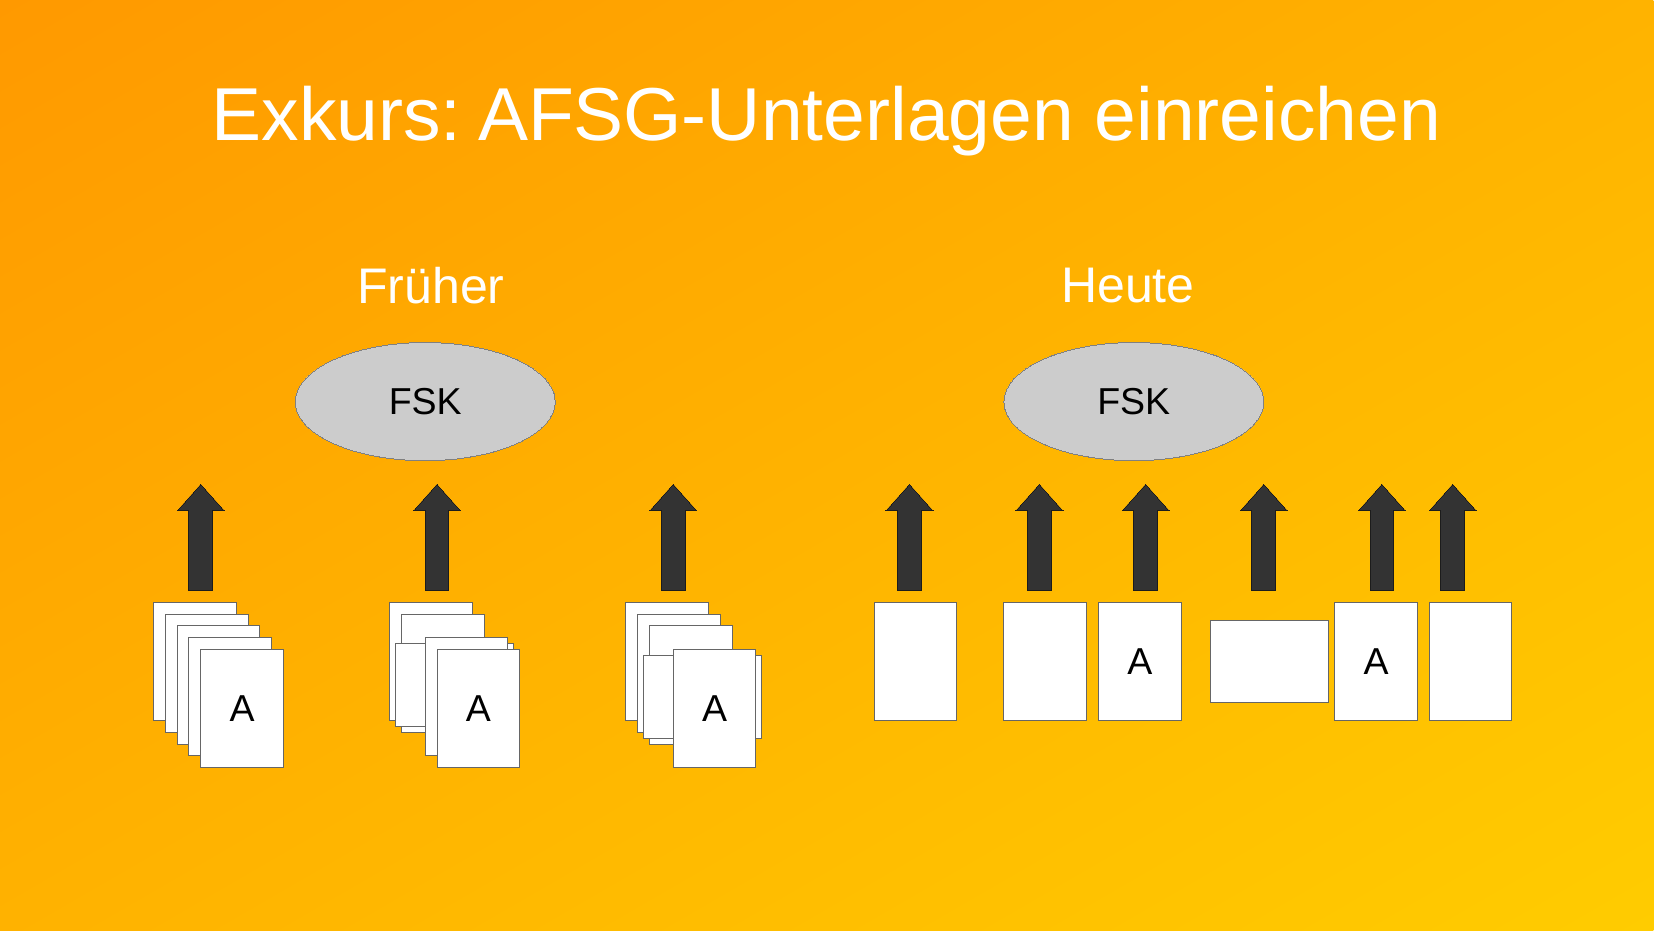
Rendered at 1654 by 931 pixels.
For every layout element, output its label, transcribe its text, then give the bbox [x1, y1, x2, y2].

text_box A [200, 649, 284, 768]
text_box A [1334, 602, 1418, 721]
text_box [1210, 620, 1329, 703]
text_box [625, 602, 733, 745]
text_box [1003, 602, 1087, 721]
text_box [1240, 484, 1288, 591]
text_box [874, 602, 957, 721]
text_box [1358, 484, 1406, 591]
text_box A [437, 649, 520, 768]
text_box [177, 484, 225, 591]
text_box [413, 484, 461, 591]
text_box [649, 484, 697, 591]
title Exkurs: AFSG-Unterlagen einreichen [82, 37, 1571, 193]
text_box [389, 602, 514, 756]
text_box Heute [897, 250, 1359, 321]
text_box [1429, 602, 1512, 721]
text_box [153, 602, 272, 756]
text_box FSK [295, 342, 556, 461]
text_box [1122, 484, 1170, 591]
text_box Früher [200, 251, 662, 322]
text_box FSK [1003, 342, 1264, 461]
text_box [1429, 484, 1477, 591]
text_box A [1098, 602, 1182, 721]
text_box [756, 655, 762, 739]
text_box [1015, 484, 1064, 591]
text_box [885, 484, 934, 591]
text_box A [673, 649, 756, 768]
